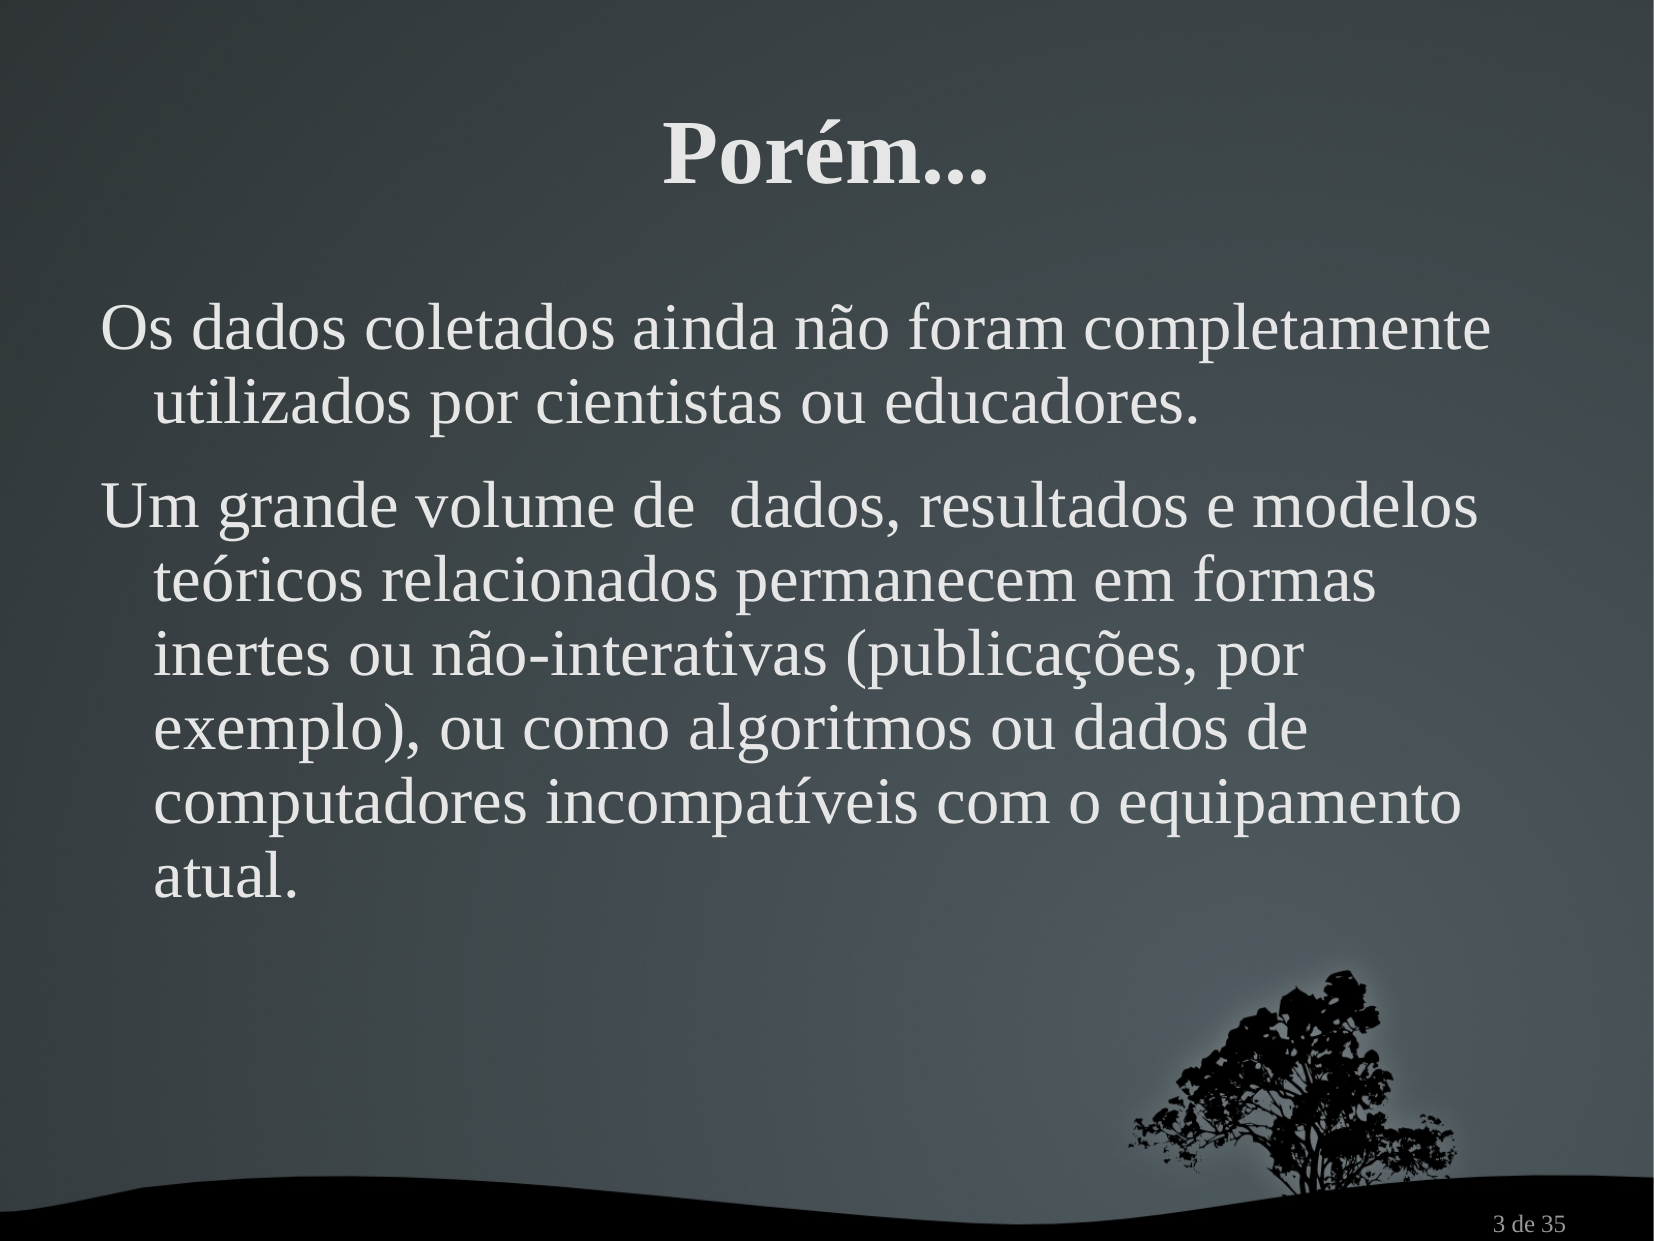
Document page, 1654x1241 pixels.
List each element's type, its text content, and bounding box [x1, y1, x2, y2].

picture [0, 0, 1654, 1241]
list Os dados coletados ainda não foram completamente utilizados por cientistas ou educadores. Um grande volume de dados, resultados e modelos teóricos relacionados permanecem em formas inertes ou não-interativas (publicações, por exemplo), ou como algoritmos ou dados de computadores incompatíveis com o equipamento atual. [82, 290, 1571, 1094]
title Porém... [82, 56, 1571, 250]
